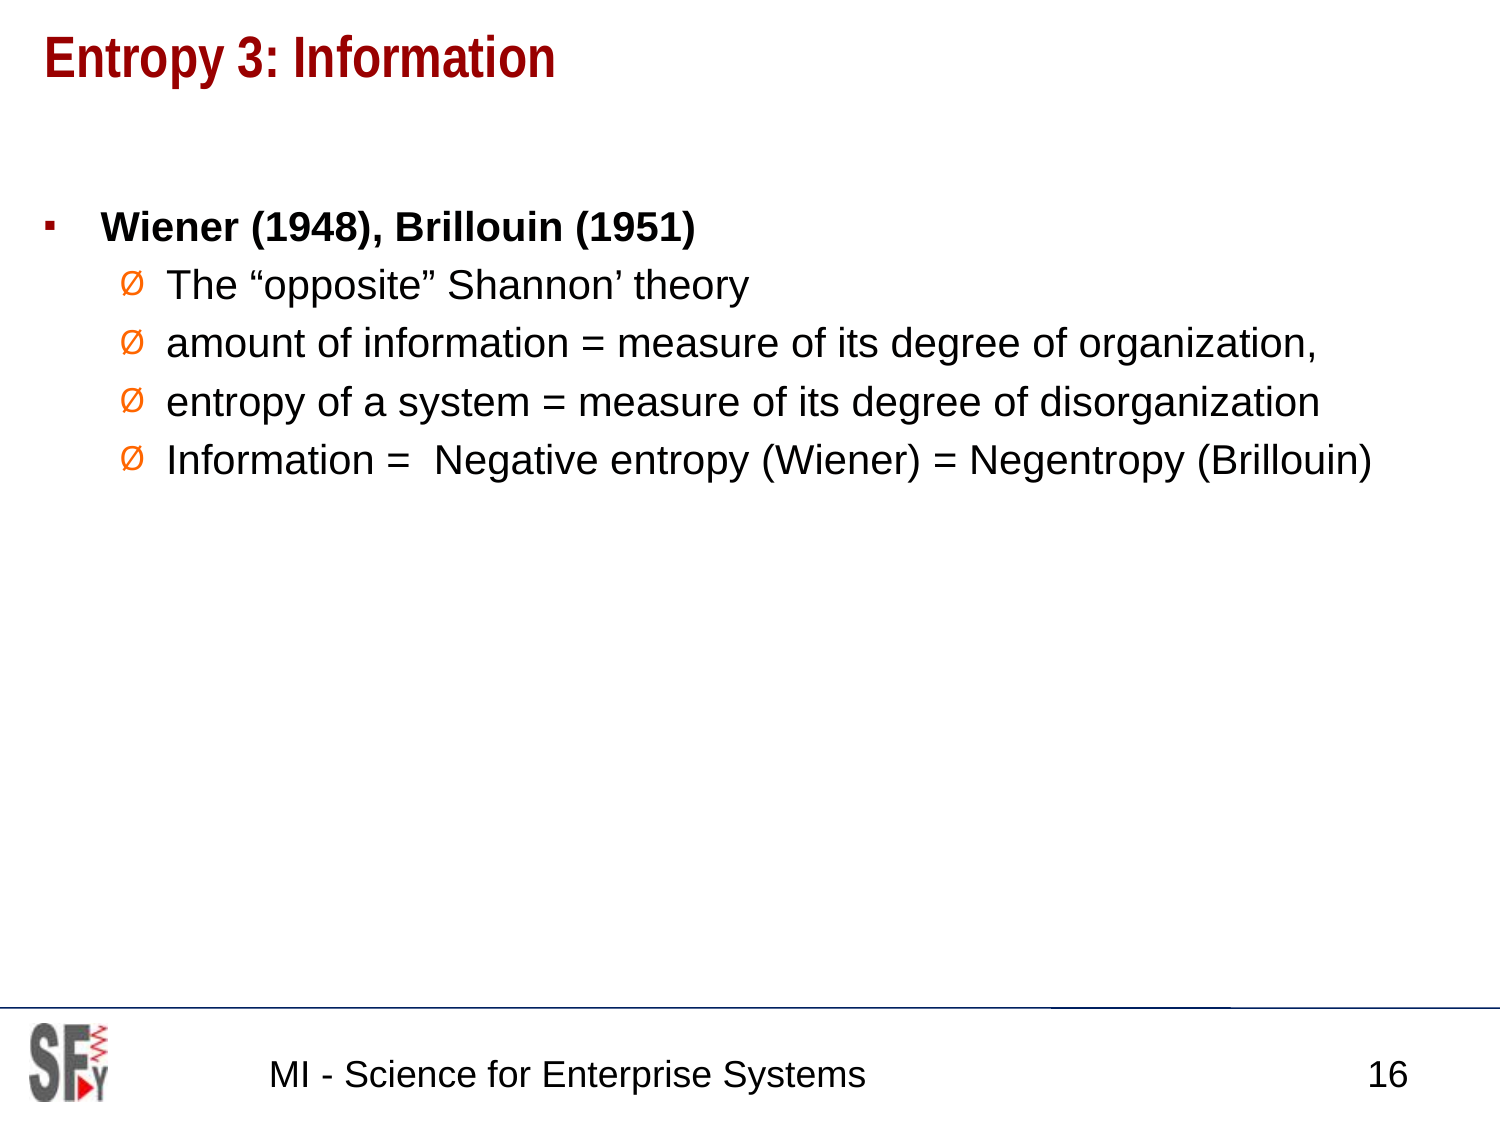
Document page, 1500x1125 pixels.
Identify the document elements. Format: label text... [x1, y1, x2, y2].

footer MI - Science for Enterprise Systems [253, 1034, 1336, 1103]
list Wiener (1948), Brillouin (1951) The “opposite” Shannon’ theory amount of information = measure of its degree of organization, entropy of a system = measure of its degree of disorganization Information = Negative entropy (Wiener) = Negentropy (Brillouin) [29, 184, 1471, 988]
title Entropy 3: Information [29, 12, 1471, 138]
picture [29, 1023, 108, 1102]
slide_number <numéro> [1352, 1034, 1490, 1103]
